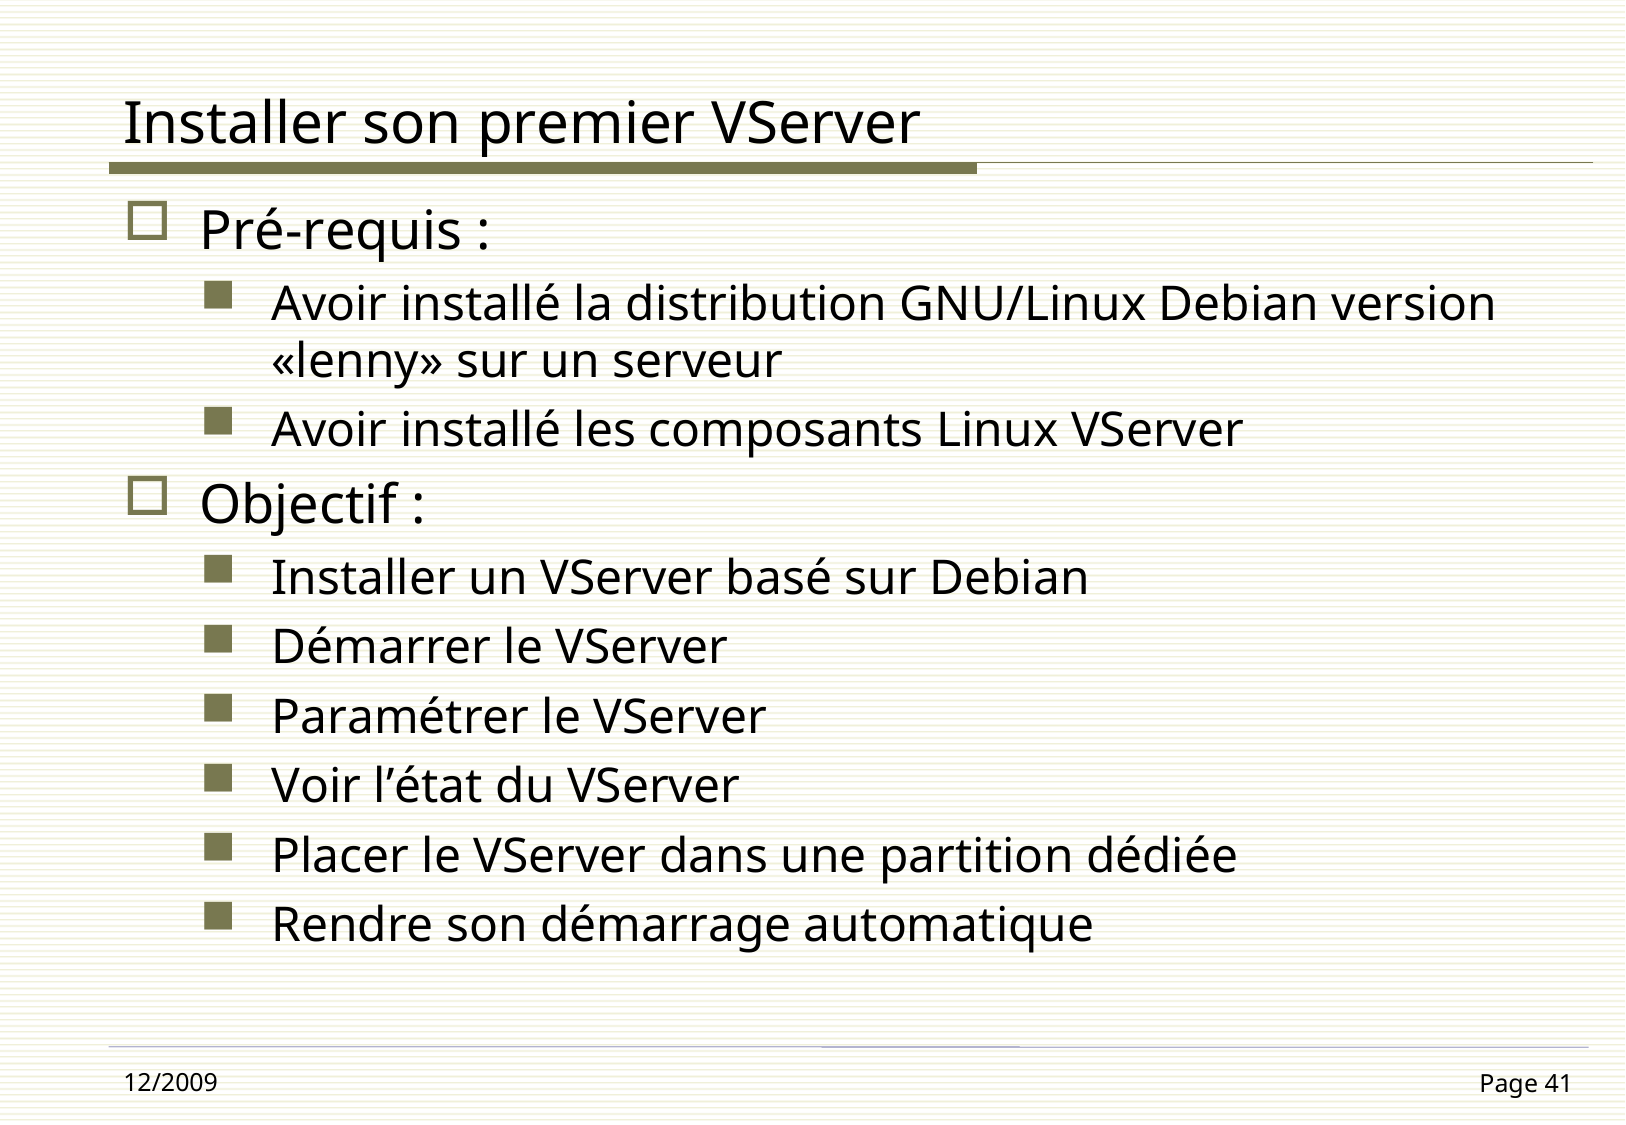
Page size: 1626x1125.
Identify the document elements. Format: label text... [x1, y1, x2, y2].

picture [0, 0, 1626, 1125]
title Installer son premier VServer [108, 12, 1596, 163]
list Pré-requis : Avoir installé la distribution GNU/Linux Debian version «lenny» sur un serveur Avoir installé les composants Linux VServer Objectif : Installer un VServer basé sur Debian Démarrer le VServer Paramétrer le VServer Voir l’état du VServer Placer le VServer dans une partition dédiée Rendre son démarrage automatique [108, 187, 1595, 1035]
